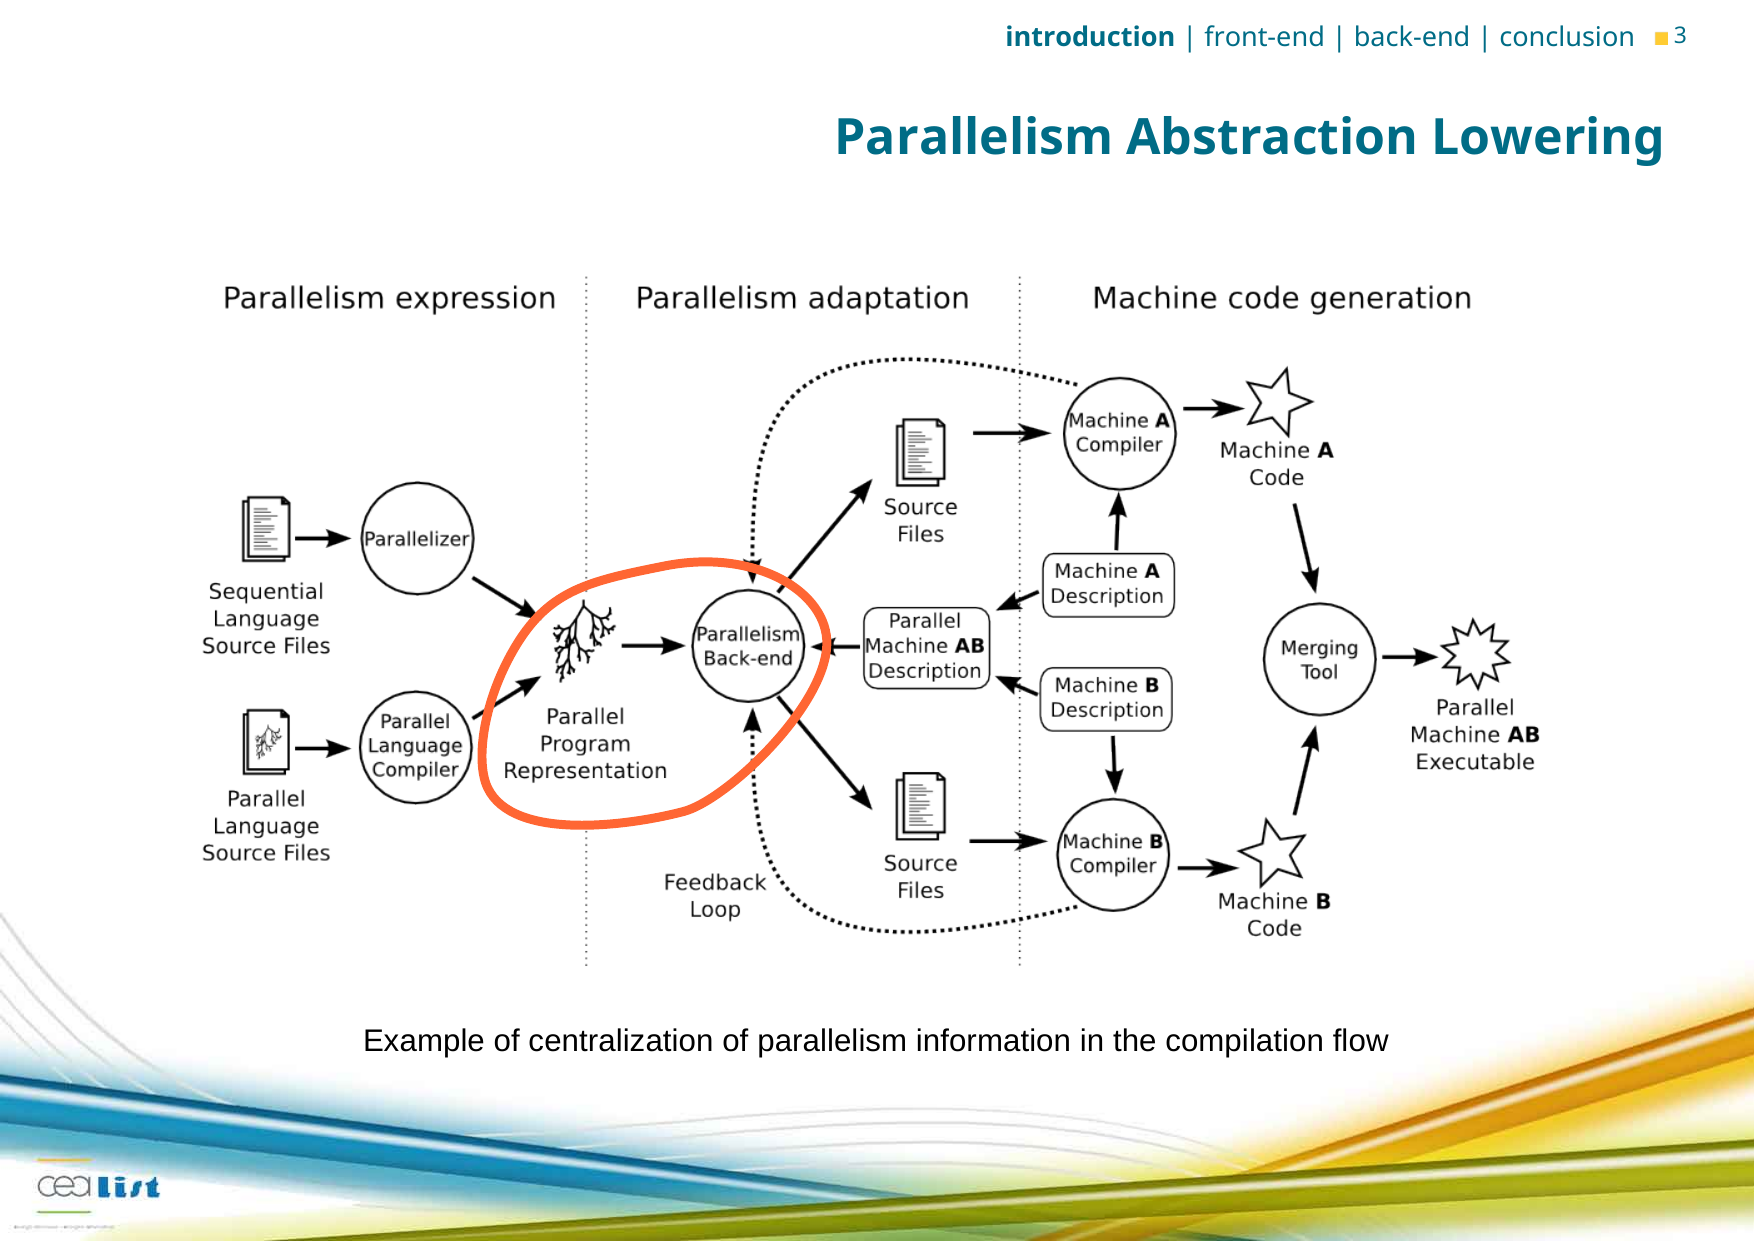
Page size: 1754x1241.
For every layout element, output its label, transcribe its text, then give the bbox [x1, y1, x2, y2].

list [68, 208, 1679, 1021]
text_box Example of centralization of parallelism information in the compilation flow [348, 1012, 1406, 1065]
title introduction | front-end | back-end | conclusion [416, 11, 1652, 61]
title Parallelism Abstraction Lowering [72, 86, 1682, 183]
picture [0, 0, 1754, 1241]
text_box <number> [1652, 12, 1704, 60]
